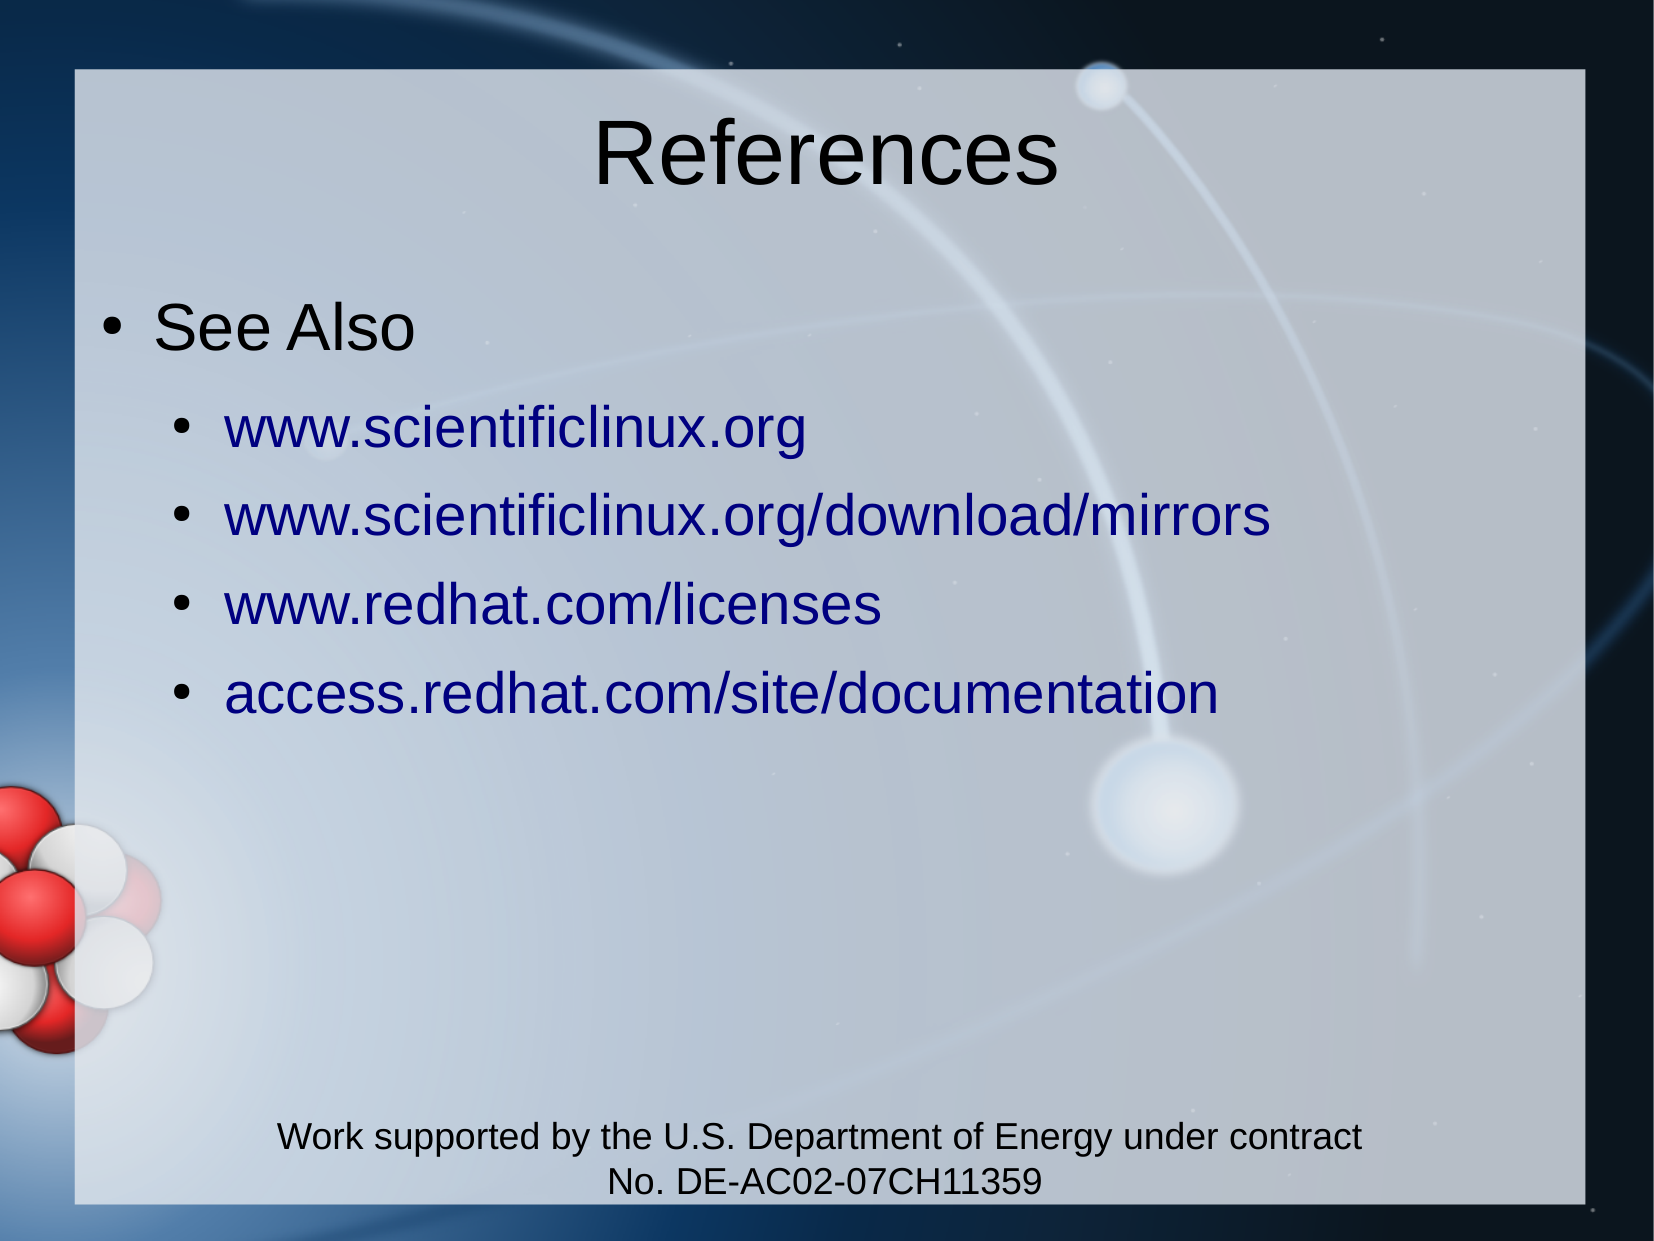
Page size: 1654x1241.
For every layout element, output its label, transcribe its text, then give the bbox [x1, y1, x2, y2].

text_box Work supported by the U.S. Department of Energy under contract No. DE-AC02-07CH11359 [75, 1103, 1576, 1241]
list See Also www.scientificlinux.org www.scientificlinux.org/download/mirrors www.redhat.com/licenses access.redhat.com/site/documentation [82, 290, 1571, 1103]
title References [82, 49, 1571, 257]
picture [0, 0, 1654, 1241]
